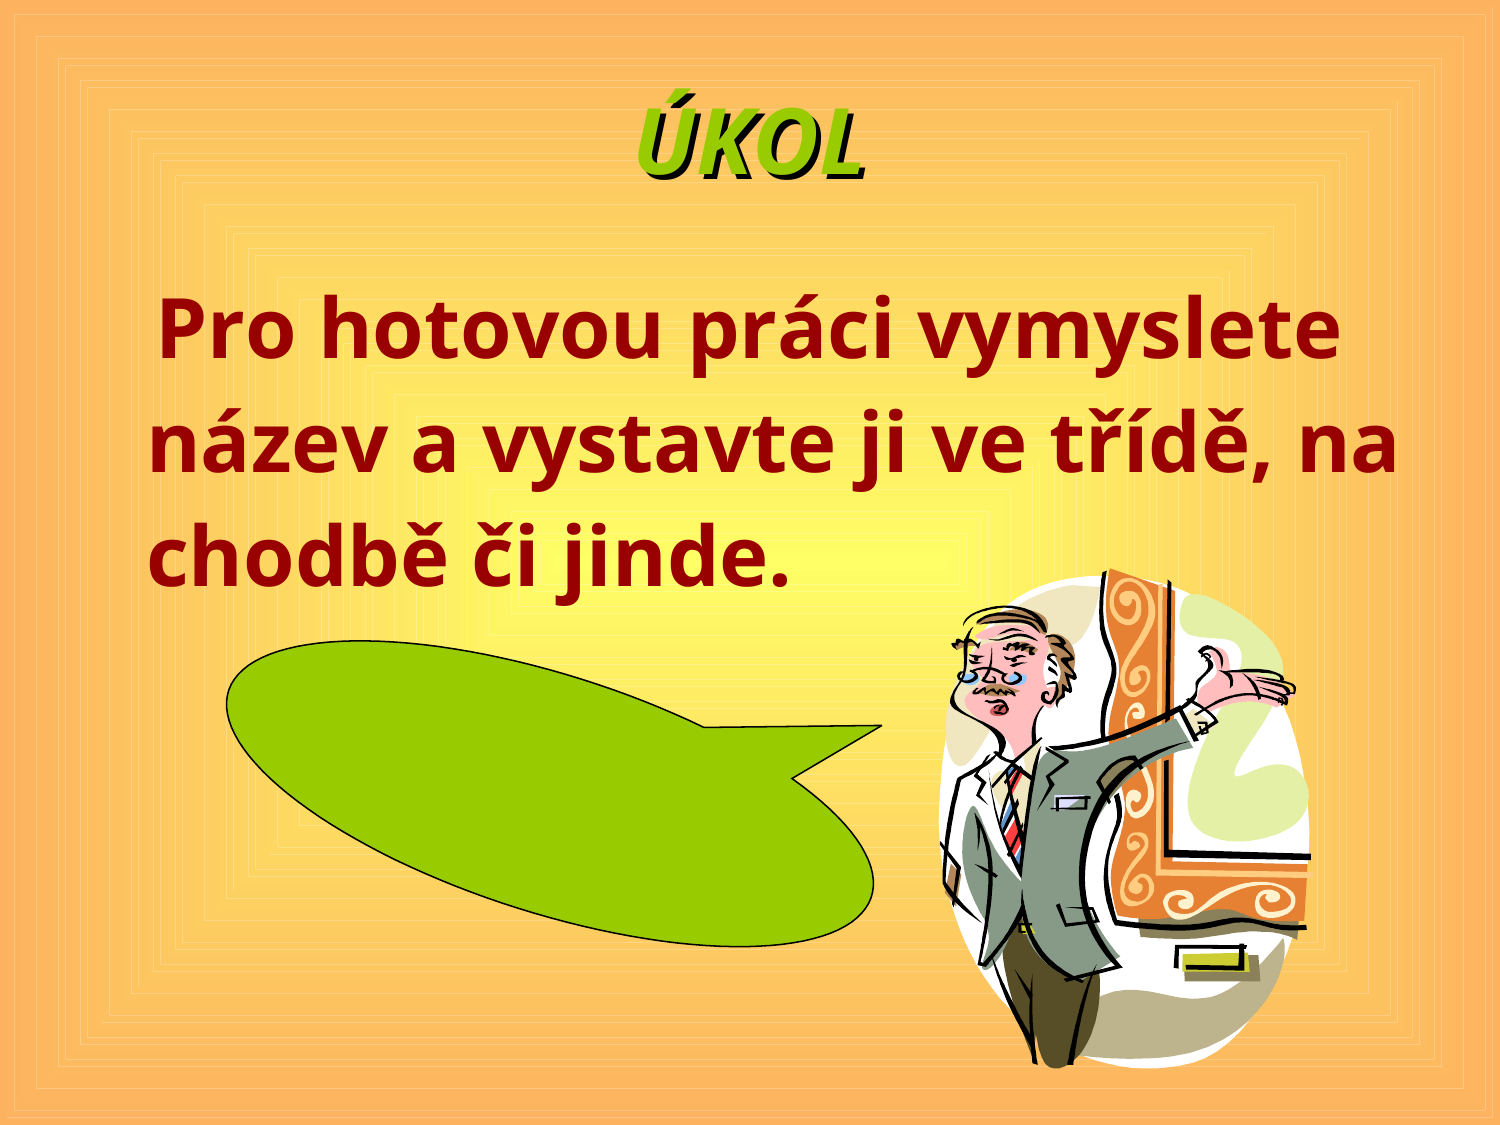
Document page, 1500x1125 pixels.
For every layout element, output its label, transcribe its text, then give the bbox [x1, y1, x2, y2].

title ÚKOL [75, 45, 1426, 233]
picture [937, 562, 1319, 1075]
list Pro hotovou práci vymyslete název a vystavte ji ve třídě, na chodbě či jinde. [75, 262, 1426, 1006]
text_box [226, 640, 882, 947]
